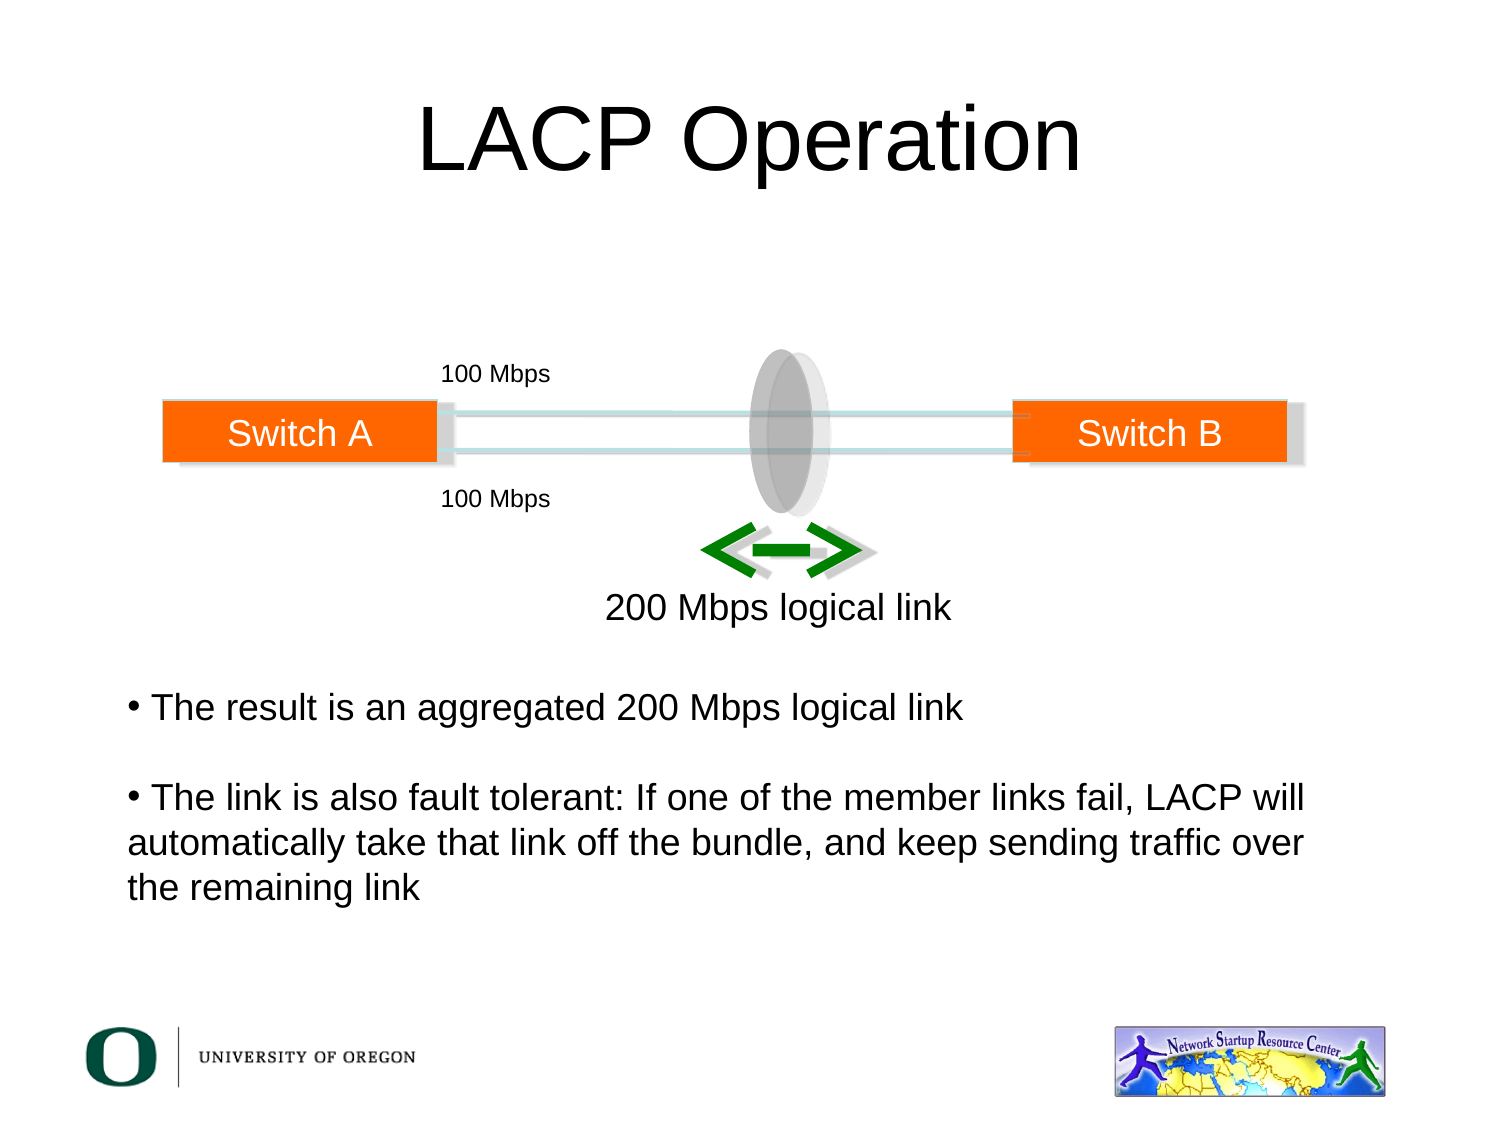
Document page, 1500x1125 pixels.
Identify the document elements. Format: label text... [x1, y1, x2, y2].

text_box Switch A [162, 399, 438, 463]
text_box The result is an aggregated 200 Mbps logical link The link is also fault tolerant: If one of the member links fail, LACP will automatically take that link off the bundle, and keep sending traffic over the remaining link [112, 674, 1363, 916]
text_box 200 Mbps logical link [590, 574, 967, 636]
text_box Switch B [1012, 399, 1288, 463]
picture [1112, 1024, 1388, 1099]
text_box 100 Mbps [425, 474, 566, 521]
picture [75, 1024, 426, 1090]
text_box [750, 349, 813, 513]
title LACP Operation [75, 45, 1426, 233]
text_box 100 Mbps [425, 350, 566, 396]
